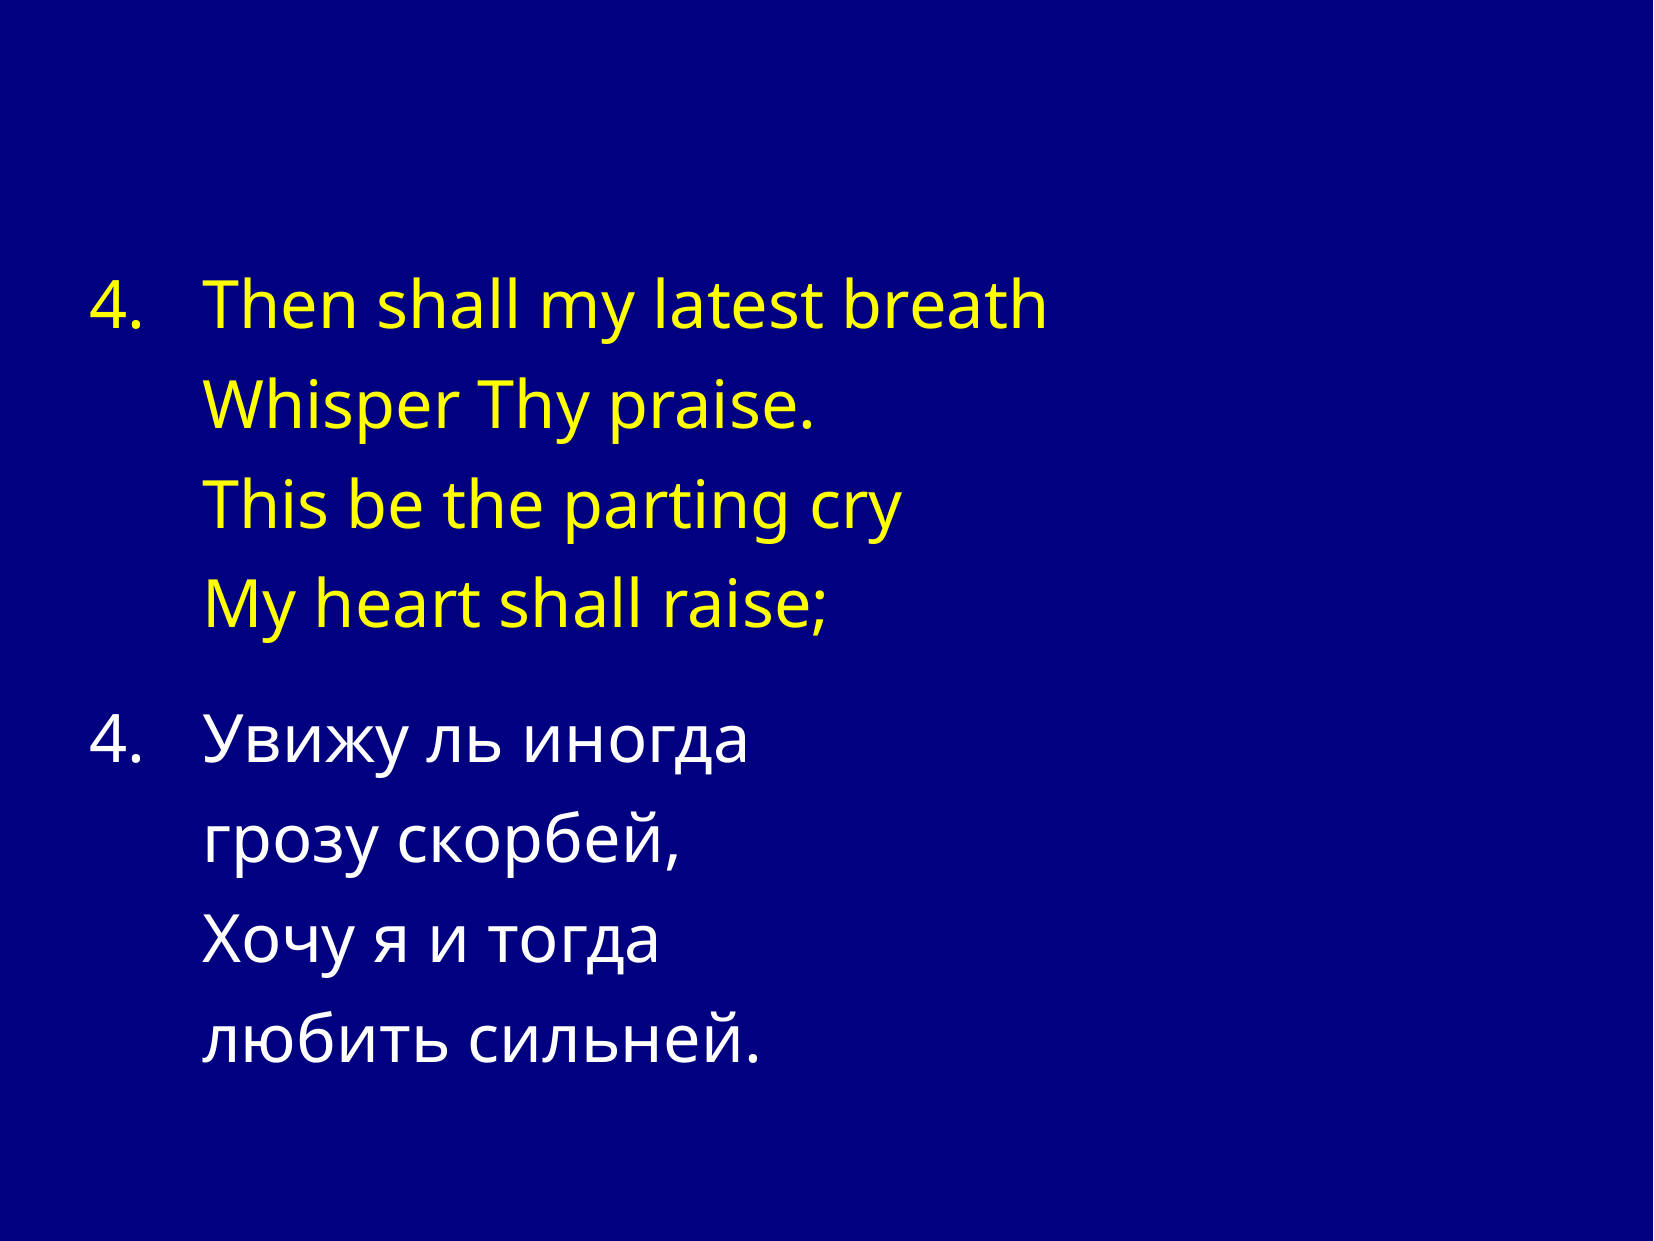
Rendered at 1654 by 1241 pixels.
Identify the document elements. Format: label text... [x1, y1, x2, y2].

text_box 4. Then shall my latest breath Whisper Thy praise. This be the parting cry My heart shall raise; [75, 150, 1576, 638]
text_box 4. Увижу ль иногда грозу скорбей, Хочу я и тогда любить сильней. [75, 675, 1576, 1163]
